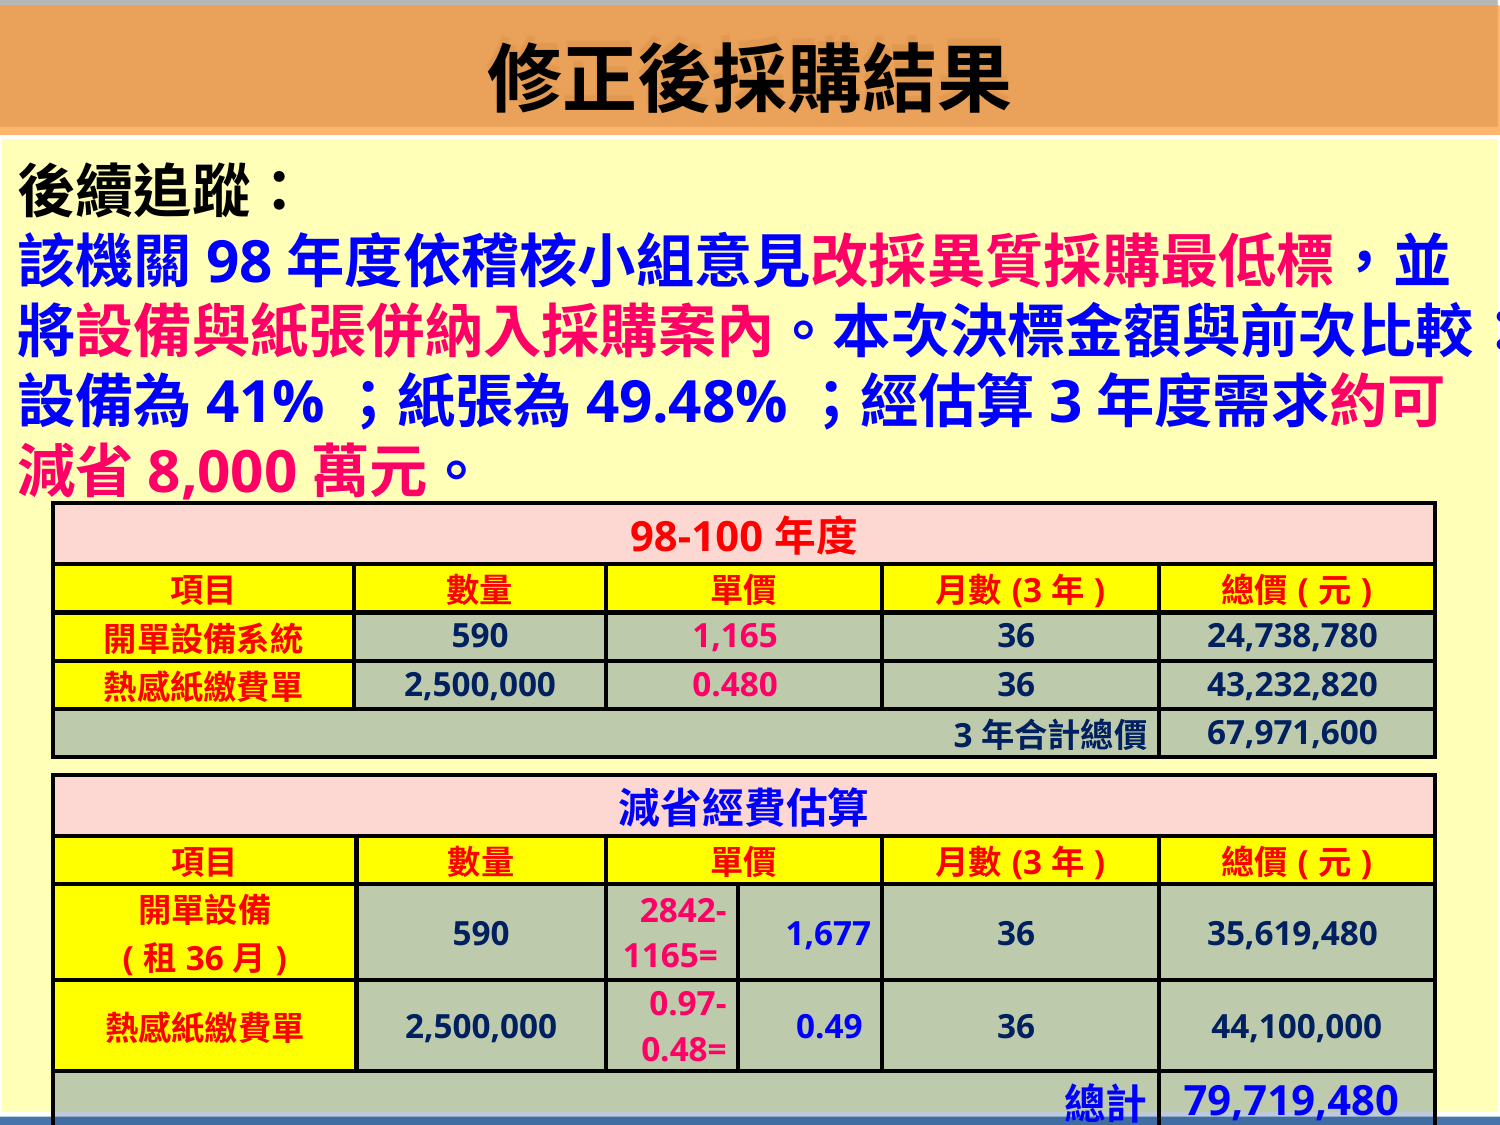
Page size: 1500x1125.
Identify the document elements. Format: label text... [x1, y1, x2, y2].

table_cell 3年合計總價 [55, 711, 1157, 755]
table_cell 590 [359, 886, 604, 978]
table_header 減省經費估算 [55, 777, 1433, 834]
table_cell 月數(3年) [884, 838, 1157, 882]
table_cell 熱感紙繳費單 [55, 663, 352, 707]
table_cell 0.480 [608, 663, 880, 707]
table_cell 數量 [359, 838, 604, 882]
text_box 後續追蹤： 該機關98年度依稽核小組意見改採異質採購最低標，並將設備與紙張併納入採購案內。本次決標金額與前次比較：設備為41%；紙張為49.48%；經估算3年度需求約可減省8,000萬元。 [0, 137, 1500, 1114]
table_cell 2842-1165= [608, 886, 736, 978]
table_cell 24,738,780 [1161, 615, 1433, 659]
table_cell 590 [356, 615, 604, 659]
table_cell 項目 [55, 838, 354, 882]
table_cell 1,165 [608, 615, 880, 659]
table_cell 43,232,820 [1161, 663, 1433, 707]
table_cell 熱感紙繳費單 [55, 982, 354, 1069]
table_cell 開單設備 (租36月) [55, 886, 354, 978]
table_cell 單價 [608, 566, 880, 610]
table_cell 2,500,000 [356, 663, 604, 707]
table_cell 36 [884, 886, 1157, 978]
table_cell 月數(3年) [884, 566, 1157, 610]
table_cell 1,677 [740, 886, 880, 978]
text_box [1437, 1116, 1500, 1125]
table_cell 0.49 [740, 982, 880, 1069]
table_cell 開單設備系統 [55, 615, 352, 659]
table_cell 36 [884, 615, 1157, 659]
table_cell 數量 [356, 566, 604, 610]
table_cell 2,500,000 [359, 982, 604, 1069]
table_cell 36 [884, 663, 1157, 707]
table_cell 總價(元) [1161, 838, 1433, 882]
table_cell 67,971,600 [1161, 711, 1433, 755]
table_cell 總價(元) [1161, 566, 1433, 610]
table_cell 36 [884, 982, 1157, 1069]
table_cell 單價 [608, 838, 880, 882]
table_header 98-100年度 [55, 505, 1433, 562]
table_cell 項目 [55, 566, 352, 610]
table_cell 35,619,480 [1161, 886, 1433, 978]
table_cell 44,100,000 [1161, 982, 1433, 1069]
text_box [0, 1116, 51, 1125]
text_box 修正後採購結果 [0, 5, 1500, 136]
table_cell 0.97-0.48= [608, 982, 736, 1069]
table_cell 總計 [55, 1073, 1157, 1125]
table_cell 79,719,480 [1161, 1073, 1433, 1125]
